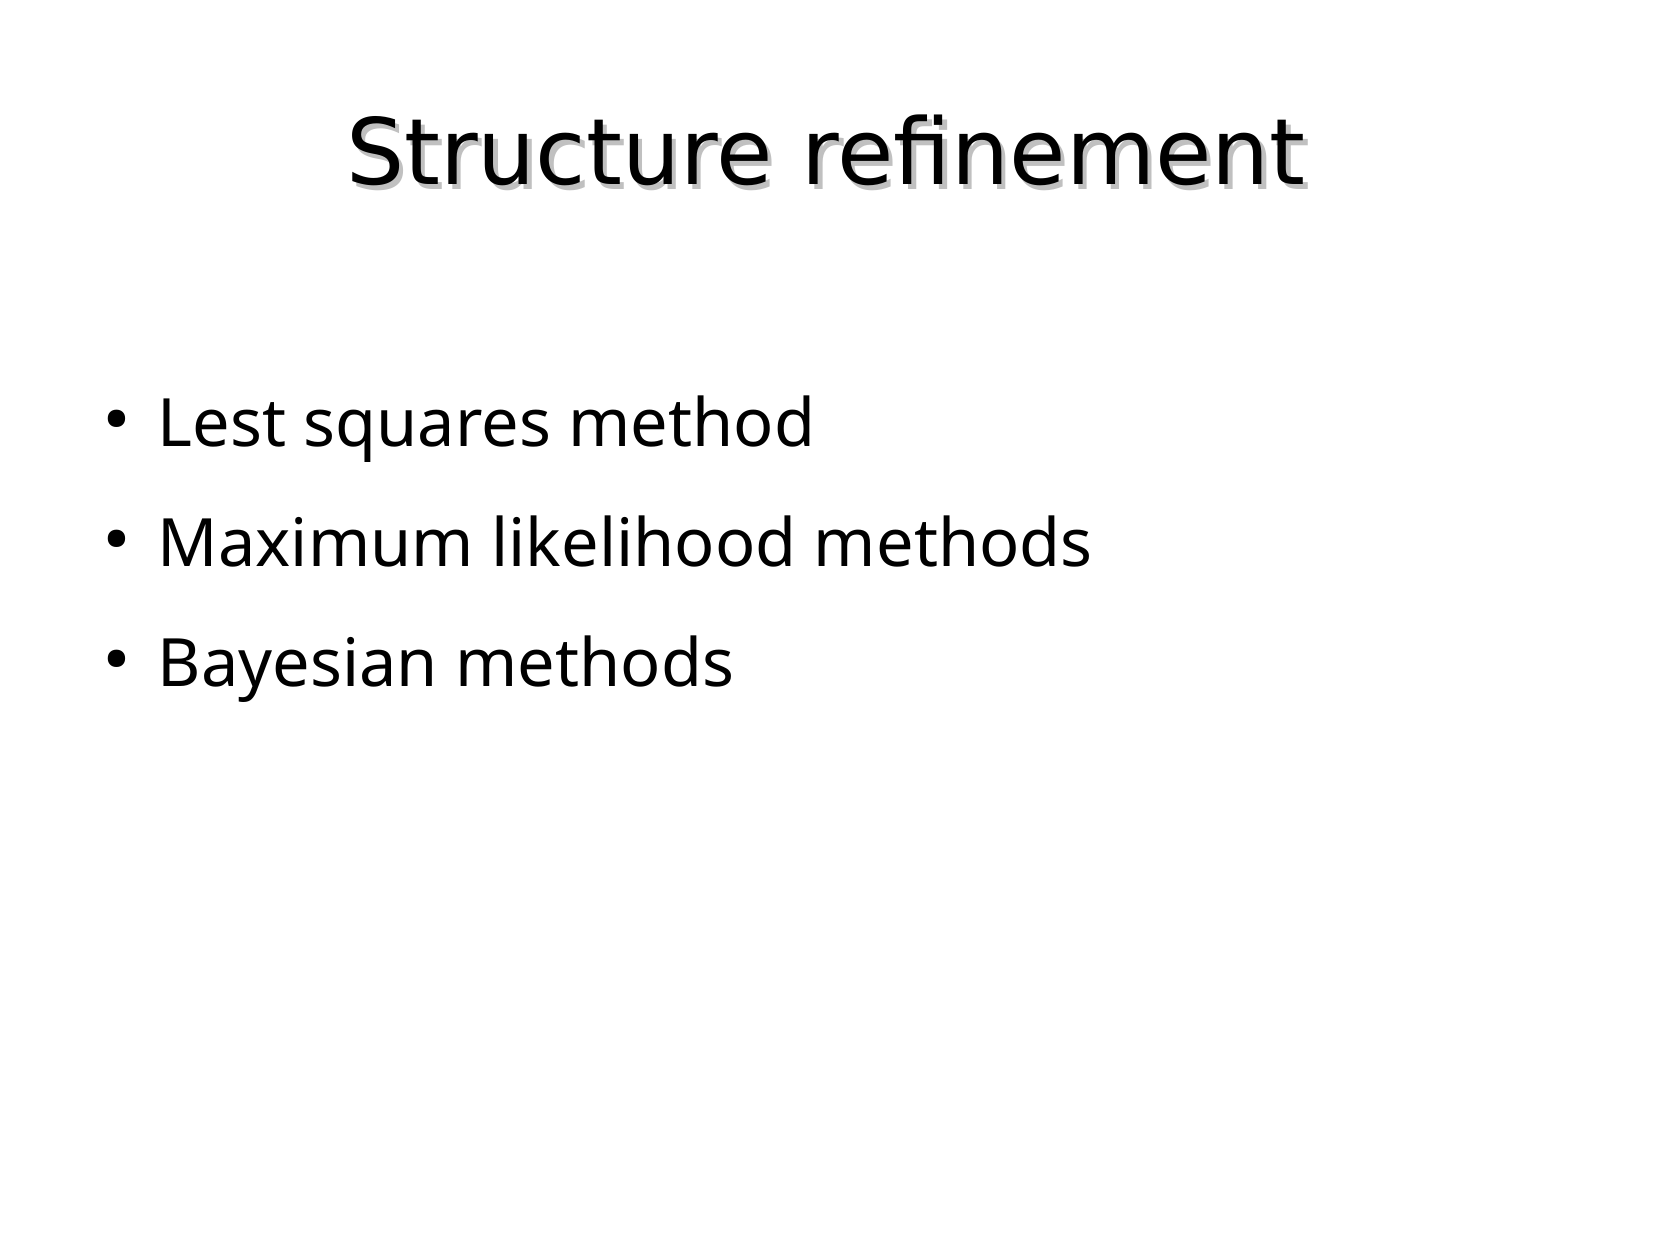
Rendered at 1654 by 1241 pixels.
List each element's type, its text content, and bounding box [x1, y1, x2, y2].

list Lest squares method Maximum likelihood methods Bayesian methods [86, 375, 1576, 792]
title Structure refinement [82, 49, 1571, 257]
